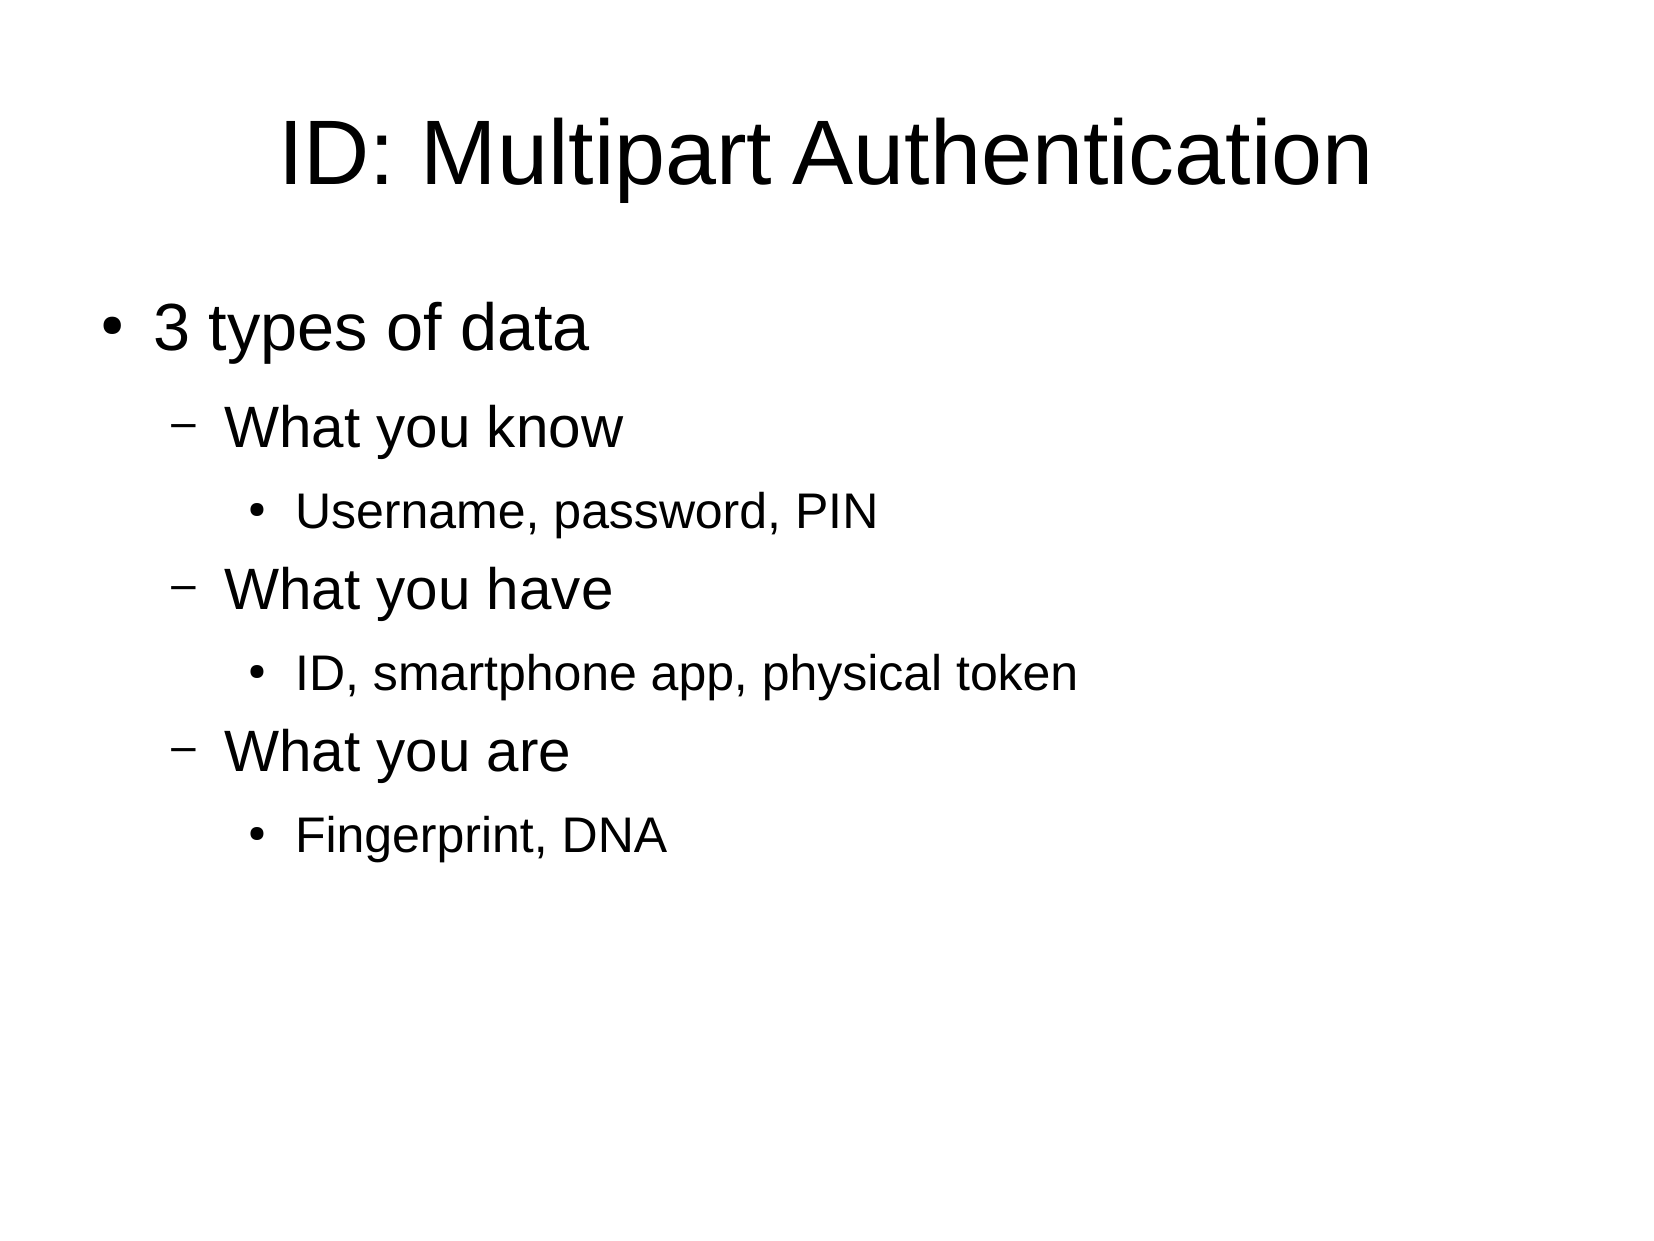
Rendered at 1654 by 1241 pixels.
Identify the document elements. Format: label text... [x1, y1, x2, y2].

list 3 types of data What you know Username, password, PIN What you have ID, smartphone app, physical token What you are Fingerprint, DNA [82, 290, 1538, 1010]
title ID: Multipart Authentication [82, 49, 1571, 257]
